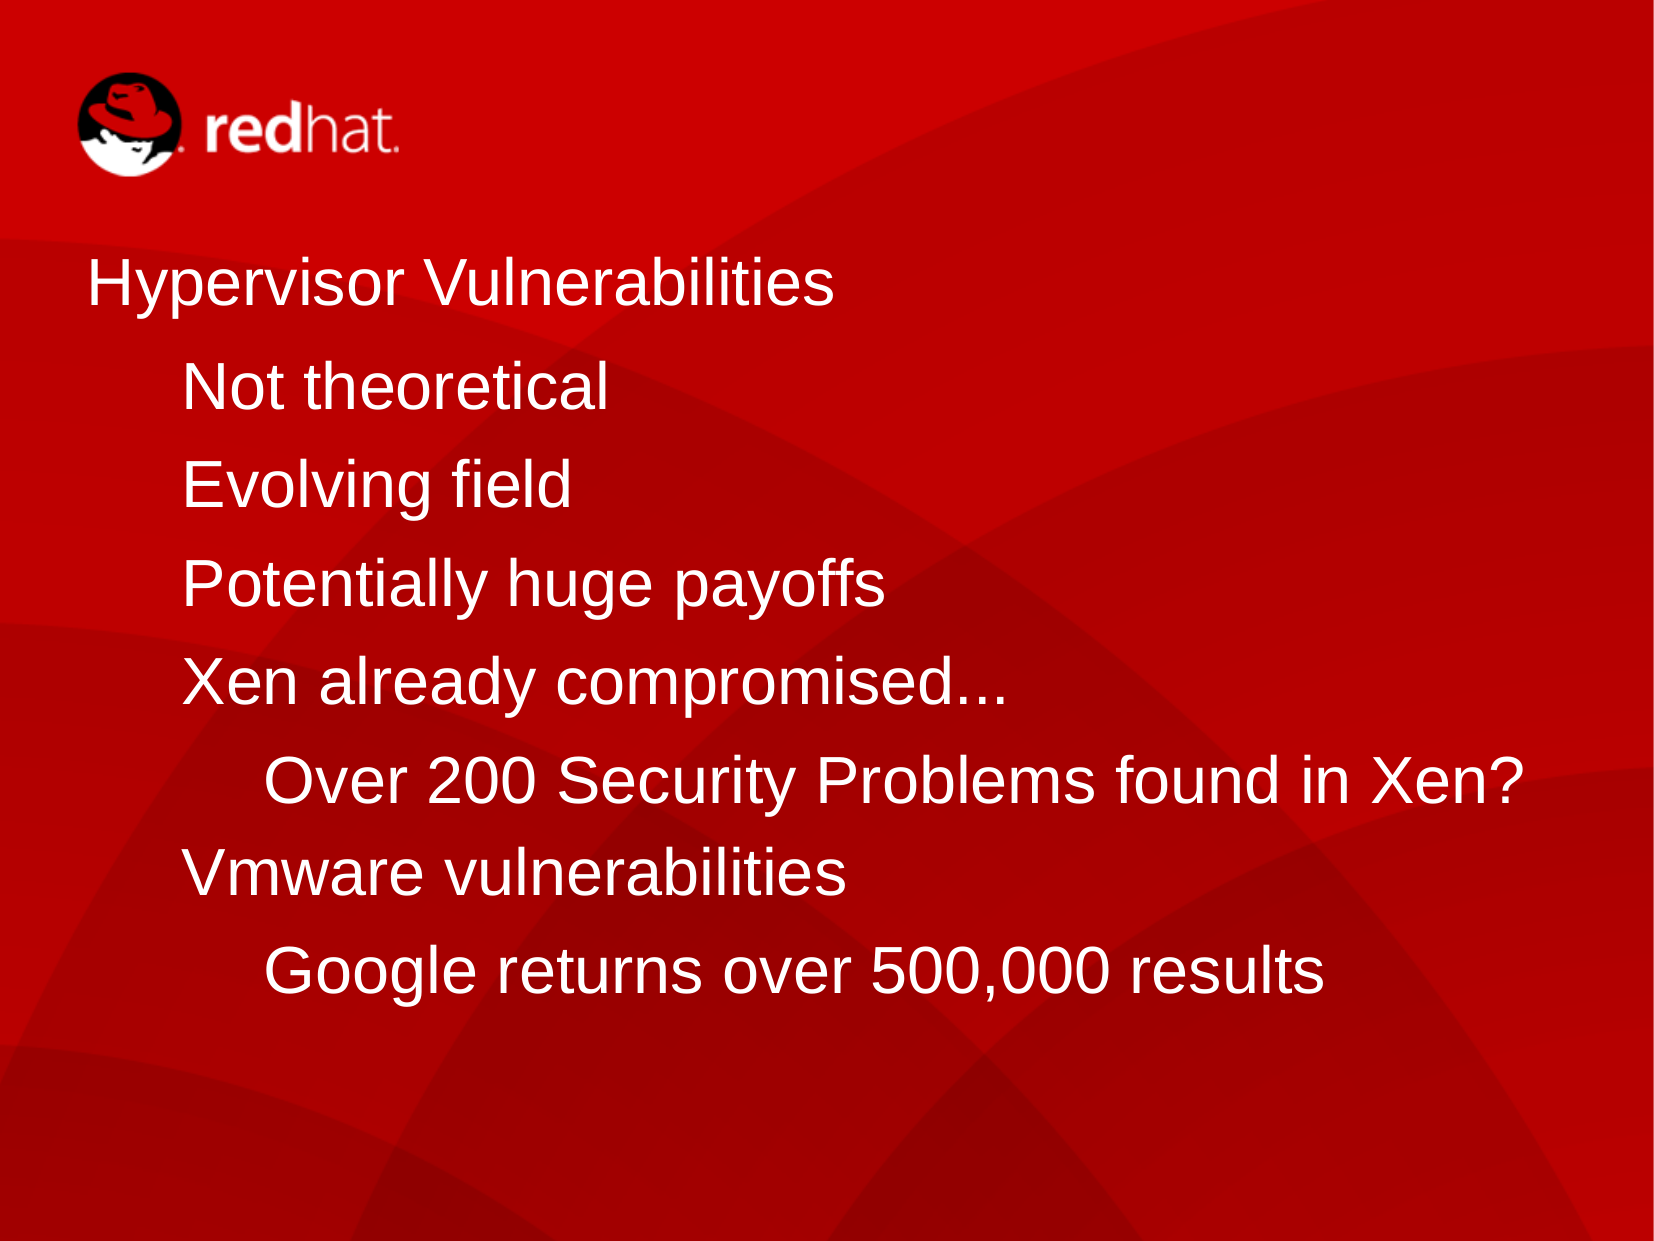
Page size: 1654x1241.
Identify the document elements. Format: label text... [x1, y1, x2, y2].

picture [0, 0, 1654, 1241]
list Hypervisor Vulnerabilities Not theoretical Evolving field Potentially huge payoffs Xen already compromised... Over 200 Security Problems found in Xen? Vmware vulnerabilities Google returns over 500,000 results [86, 244, 1576, 1211]
